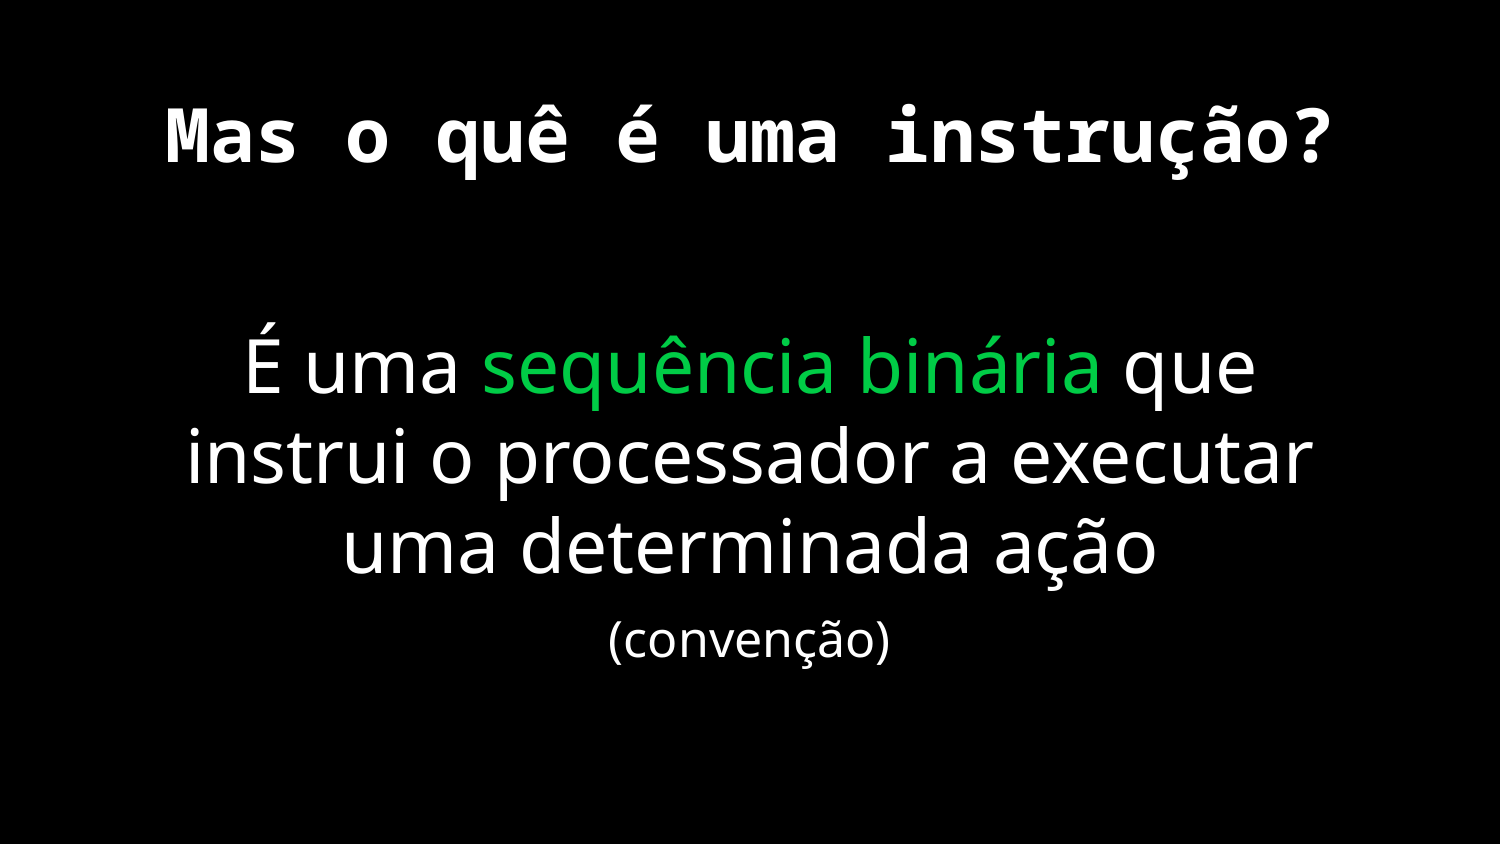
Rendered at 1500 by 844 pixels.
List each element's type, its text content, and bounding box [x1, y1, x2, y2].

title É uma sequência binária que instrui o processador a executar uma determinada ação [126, 303, 1375, 398]
title (convenção) [51, 592, 1449, 687]
title Mas o quê é uma instrução? [51, 72, 1449, 167]
